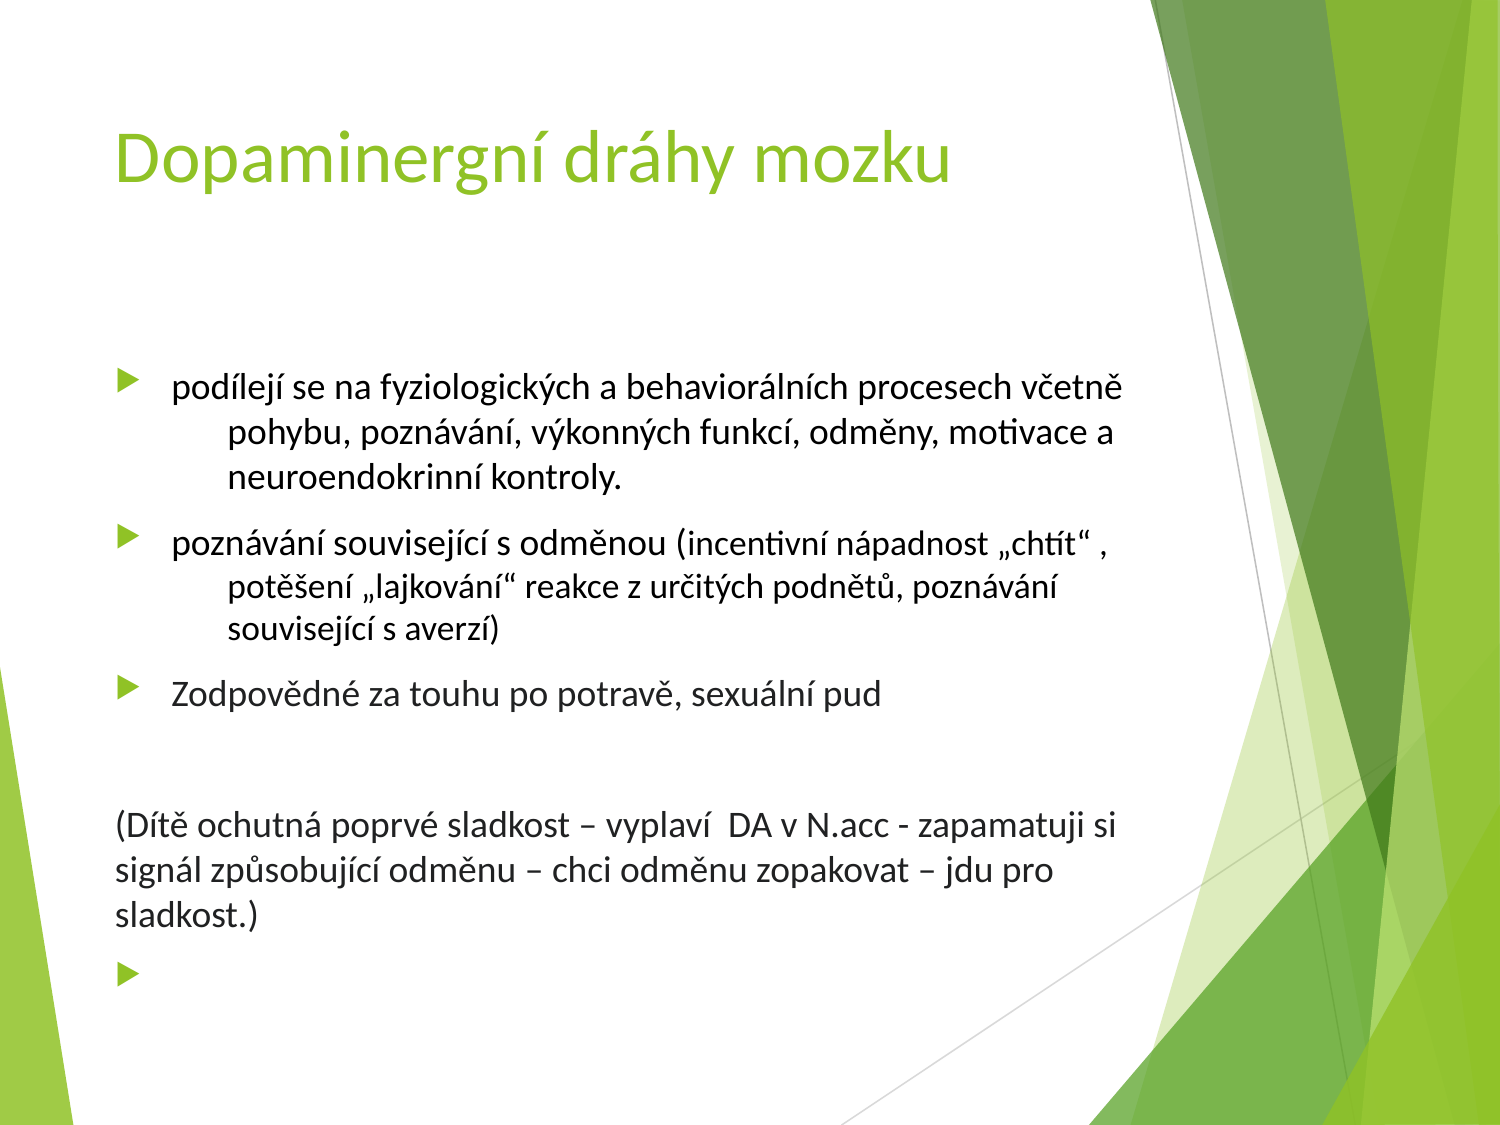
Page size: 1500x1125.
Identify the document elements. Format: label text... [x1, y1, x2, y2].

list podílejí se na fyziologických a behaviorálních procesech včetně pohybu, poznávání, výkonných funkcí, odměny, motivace a neuroendokrinní kontroly. poznávání související s odměnou (incentivní nápadnost „chtít“ , potěšení „lajkování“ reakce z určitých podnětů, poznávání související s averzí) Zodpovědné za touhu po potravě, sexuální pud (Dítě ochutná poprvé sladkost – vyplaví DA v N.acc - zapamatuji si signál způsobující odměnu – chci odměnu zopakovat – jdu pro sladkost.) [99, 354, 1142, 992]
title Dopaminergní dráhy mozku [99, 99, 1142, 317]
